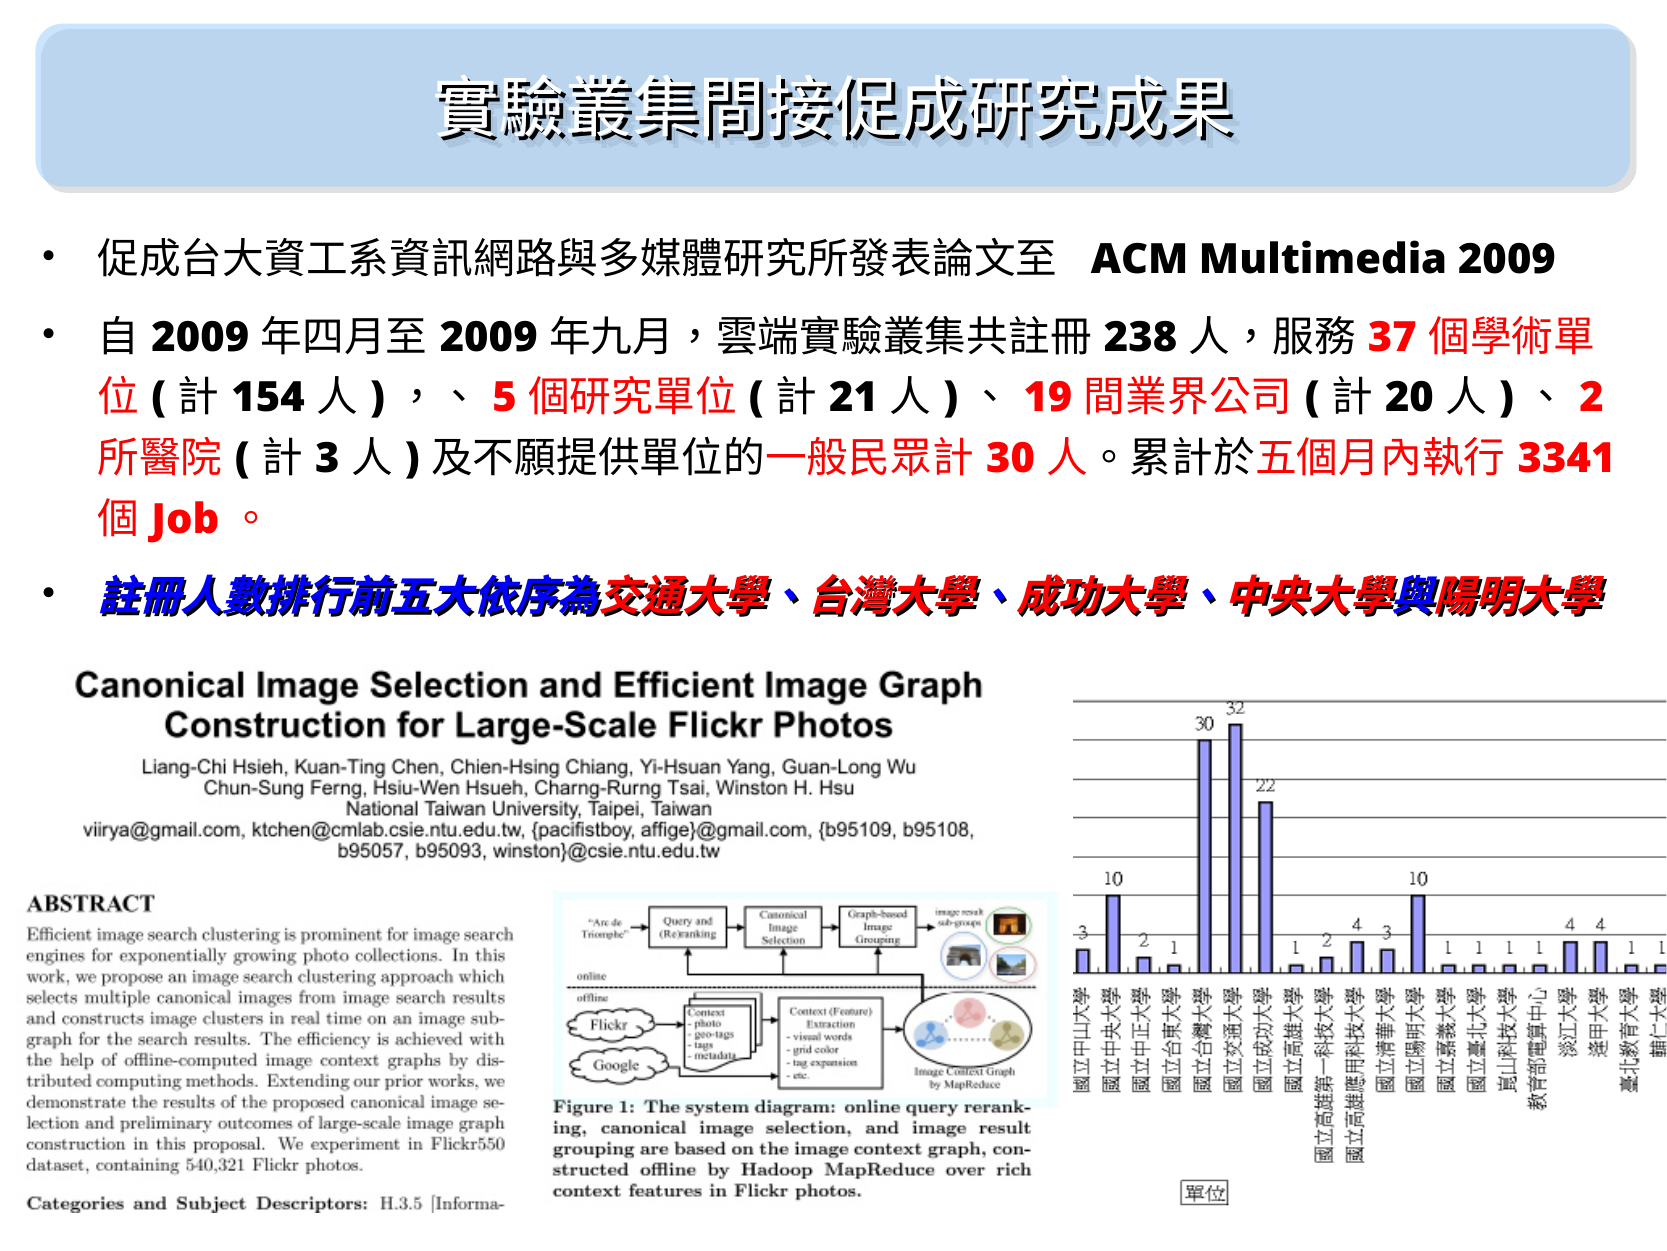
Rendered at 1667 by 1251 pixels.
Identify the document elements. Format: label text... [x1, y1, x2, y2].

list 促成台大資工系資訊網路與多媒體研究所發表論文至 ACM Multimedia 2009 自2009年四月至2009年九月，雲端實驗叢集共註冊238人，服務37個學術單位(計154人)，、5個研究單位(計21人)、19間業界公司(計20人)、2所醫院(計3人)及不願提供單位的一般民眾計30人。累計於五個月內執行3341個Job。 註冊人數排行前五大依序為交通大學、台灣大學、成功大學、中央大學與陽明大學 [41, 225, 1625, 650]
text_box 實驗叢集間接促成研究成果 [35, 23, 1630, 187]
picture [3, 649, 1667, 1213]
